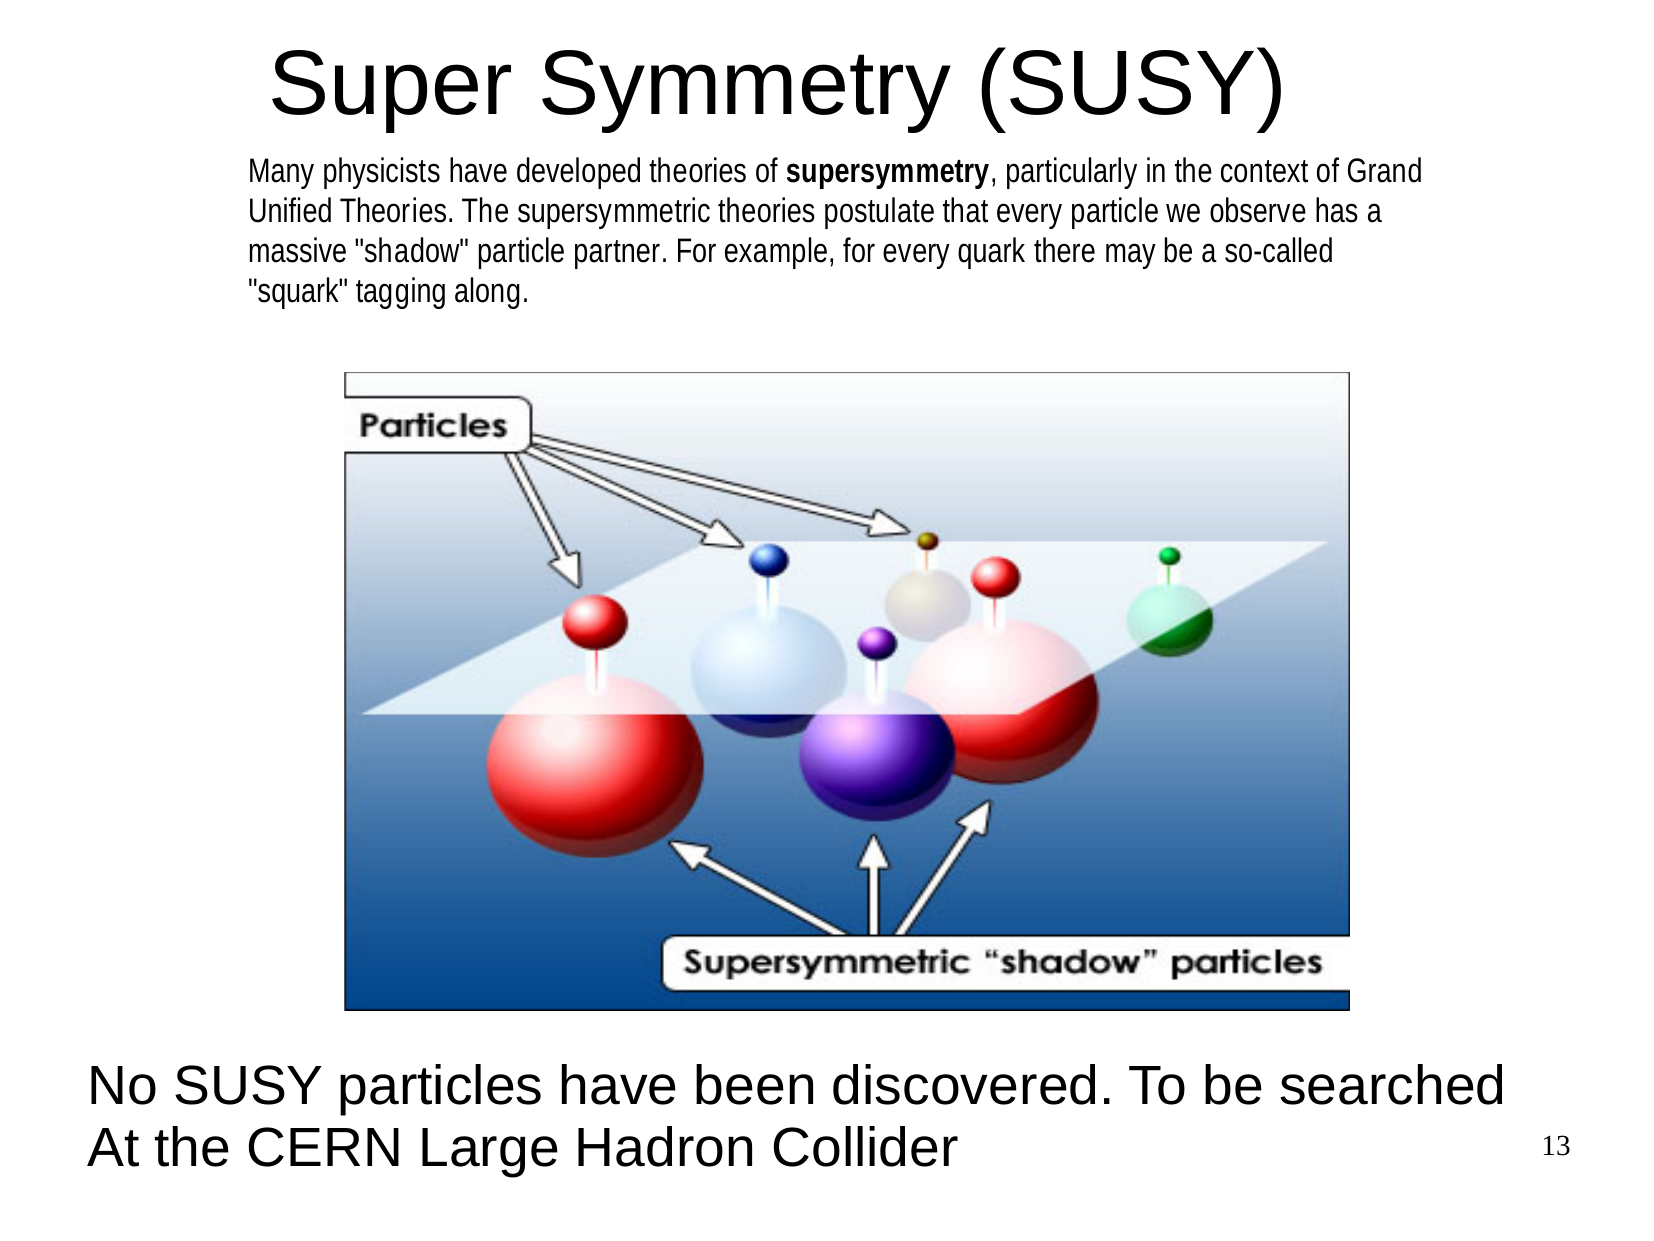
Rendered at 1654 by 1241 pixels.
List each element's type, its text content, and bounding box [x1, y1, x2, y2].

text_box No SUSY particles have been discovered. To be searched At the CERN Large Hadron Collider [72, 1047, 1524, 1187]
title Super Symmetry (SUSY) [96, 13, 1461, 152]
chart [248, 151, 1434, 359]
chart [344, 372, 1351, 1011]
